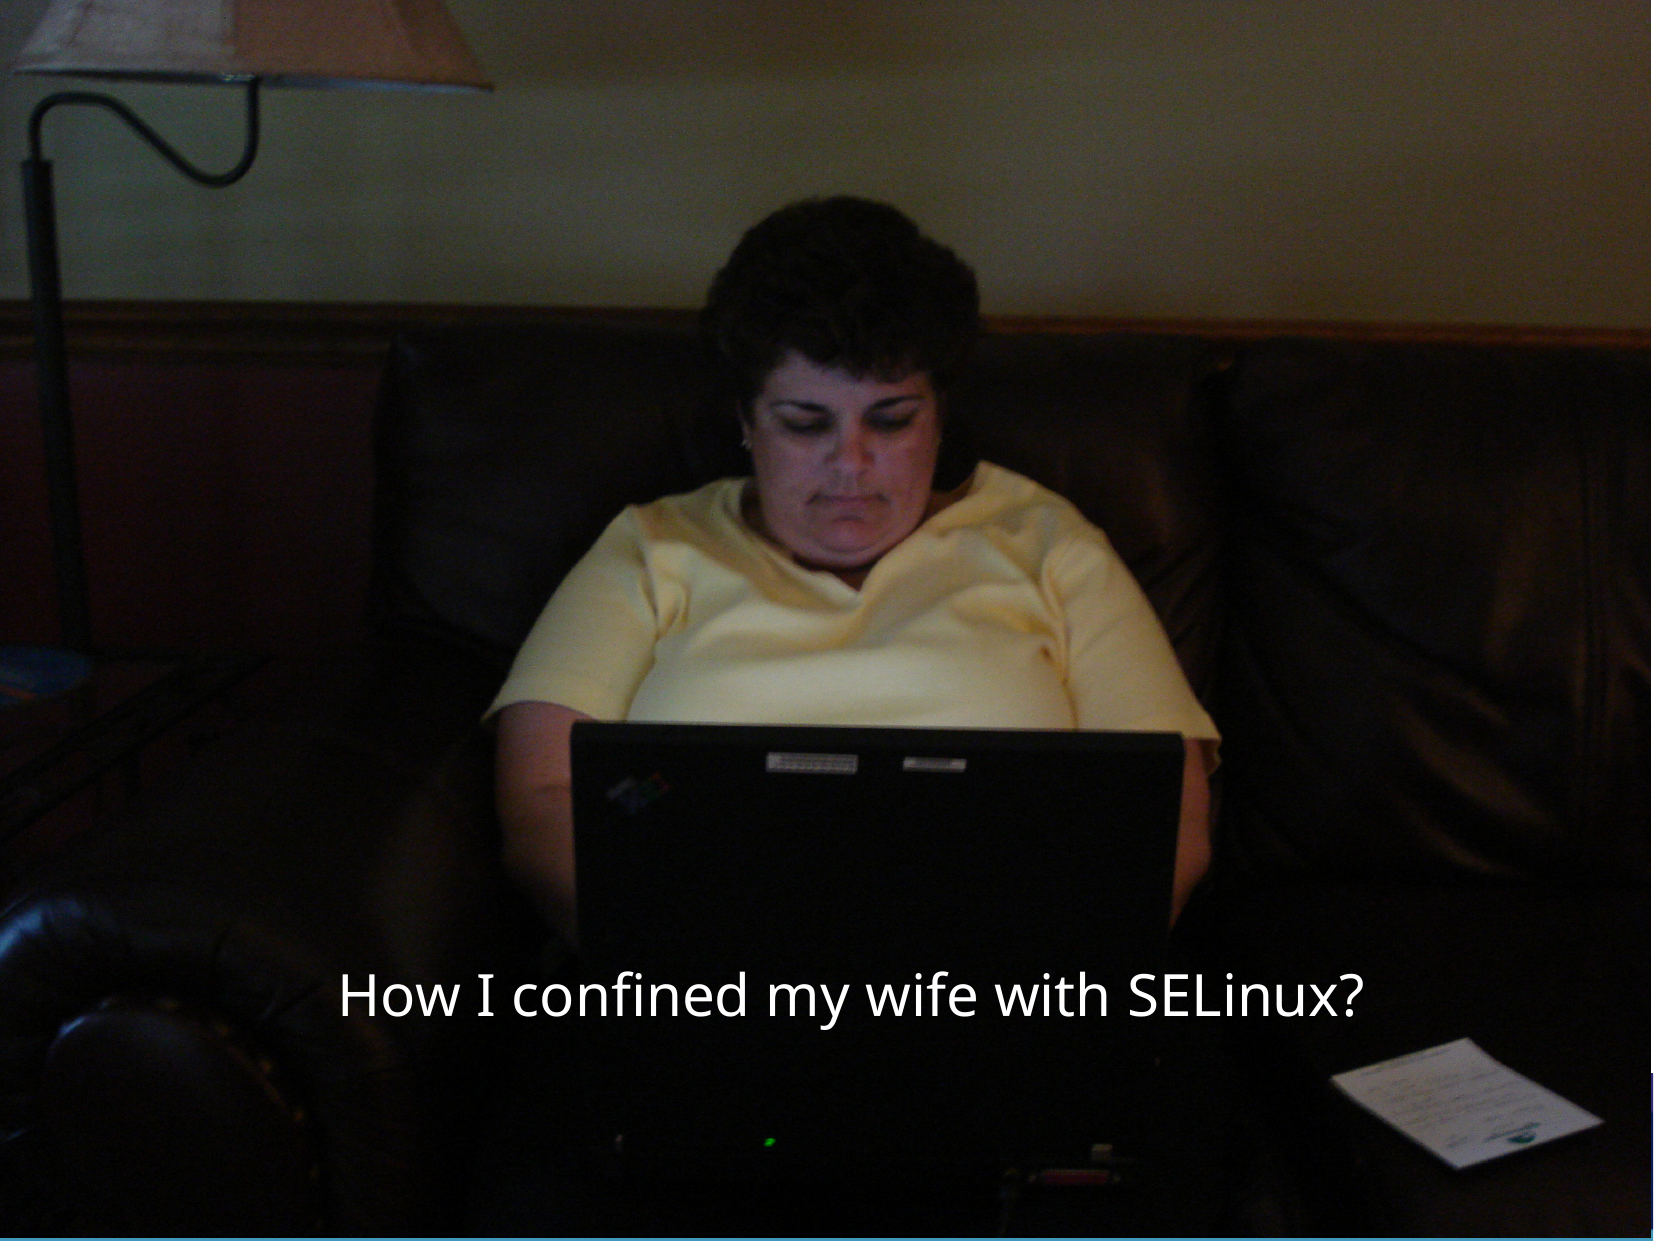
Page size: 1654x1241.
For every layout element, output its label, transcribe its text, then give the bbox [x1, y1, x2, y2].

picture [0, 0, 1654, 1241]
title How I confined my wife with SELinux? [337, 937, 1506, 1051]
